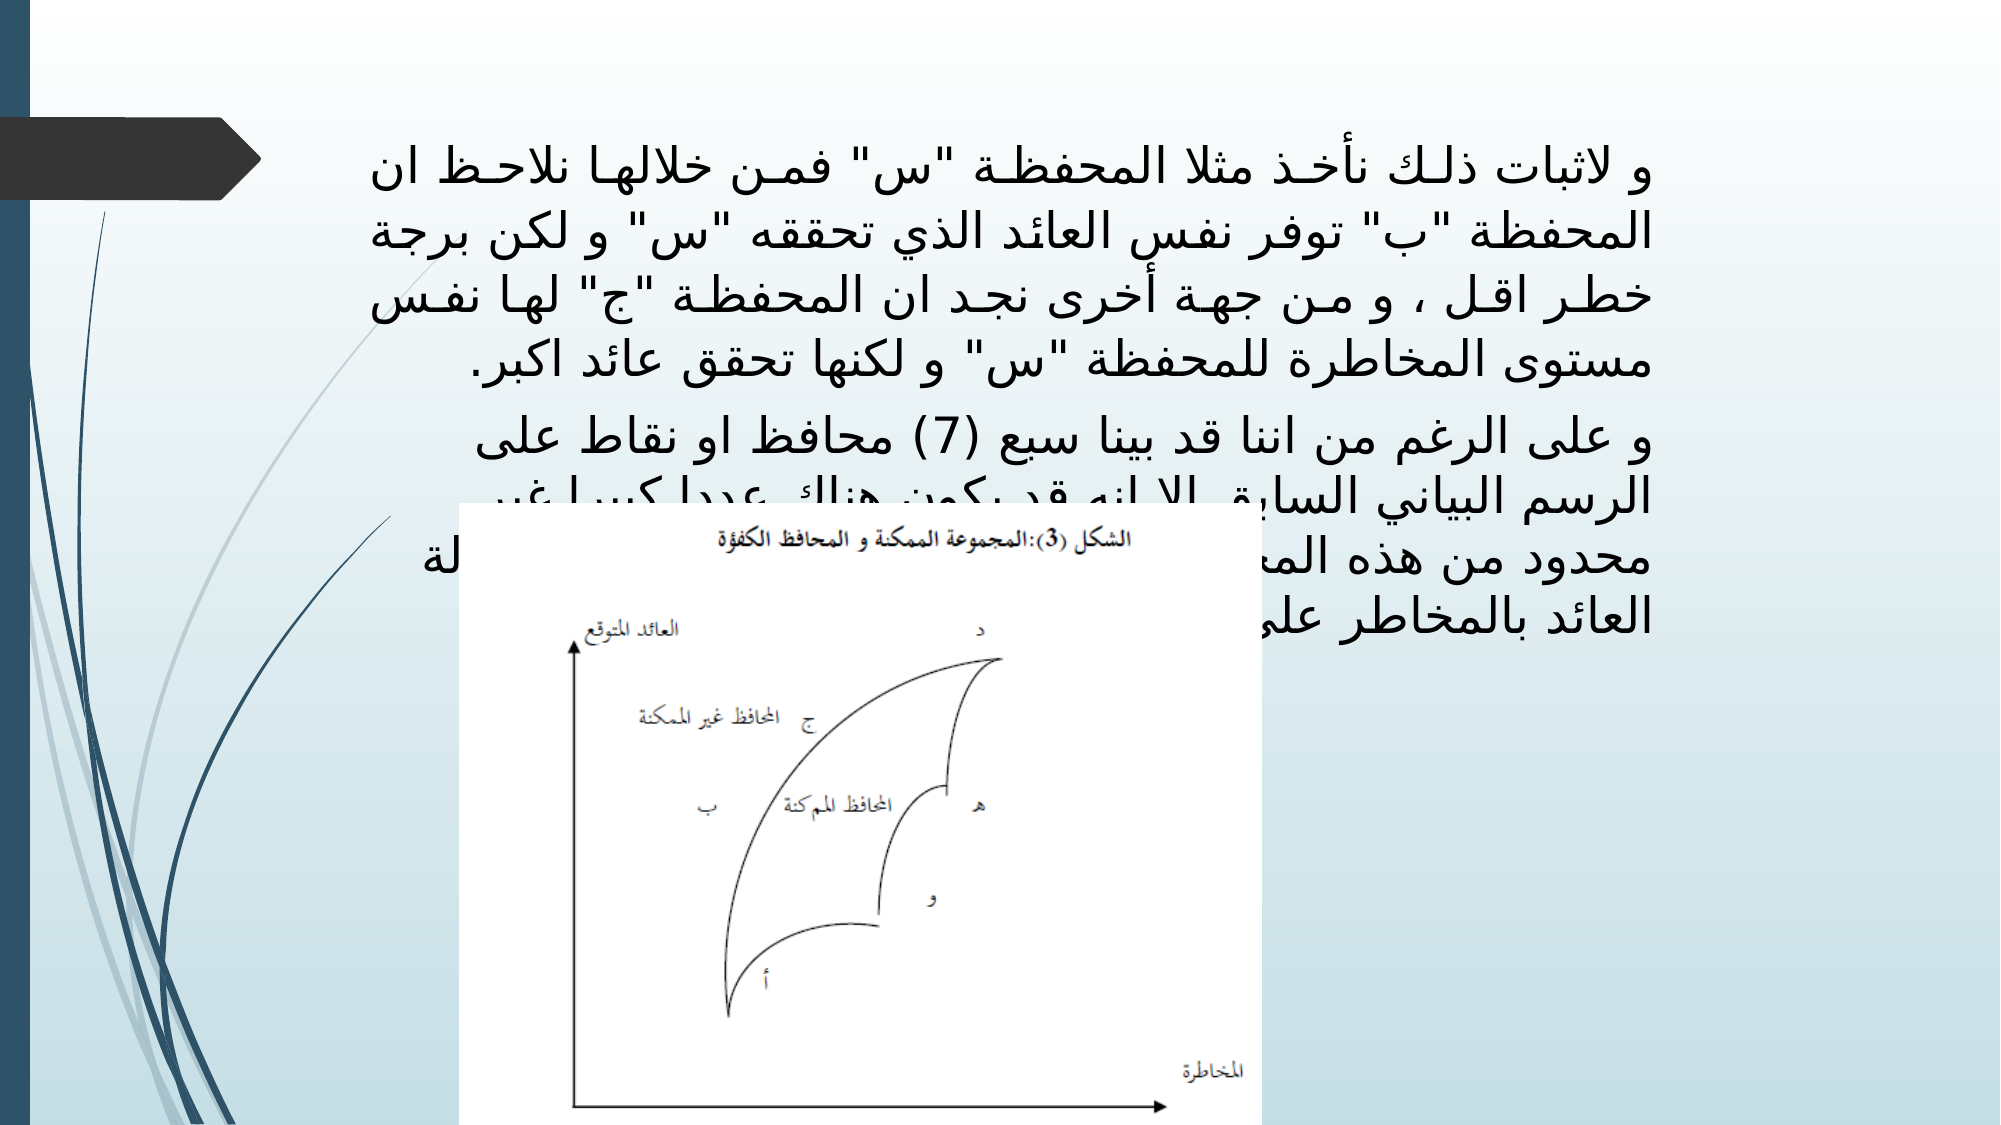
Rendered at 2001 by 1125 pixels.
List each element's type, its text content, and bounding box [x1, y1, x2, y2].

picture [459, 503, 1262, 1125]
text_box و لاثبات ذلك نأخذ مثلا المحفظة "س" فمن خلالها نلاحظ ان المحفظة "ب" توفر نفس العائد الذي تحققه "س" و لكن برجة خطر اقل ، و من جهة أخرى نجد ان المحفظة "ج" لها نفس مستوى المخاطرة للمحفظة "س" و لكنها تحقق عائد اكبر. و على الرغم من اننا قد بينا سبع (7) محافظ او نقاط على الرسم البياني السابق الا انه قد يكون هناك عددا كبيرا غير محدود من هذه المحافظ بحيث يبدو لنا الرسم البياني لمبادلة العائد بالمخاطر على الشكل التالي [355, 122, 1677, 651]
